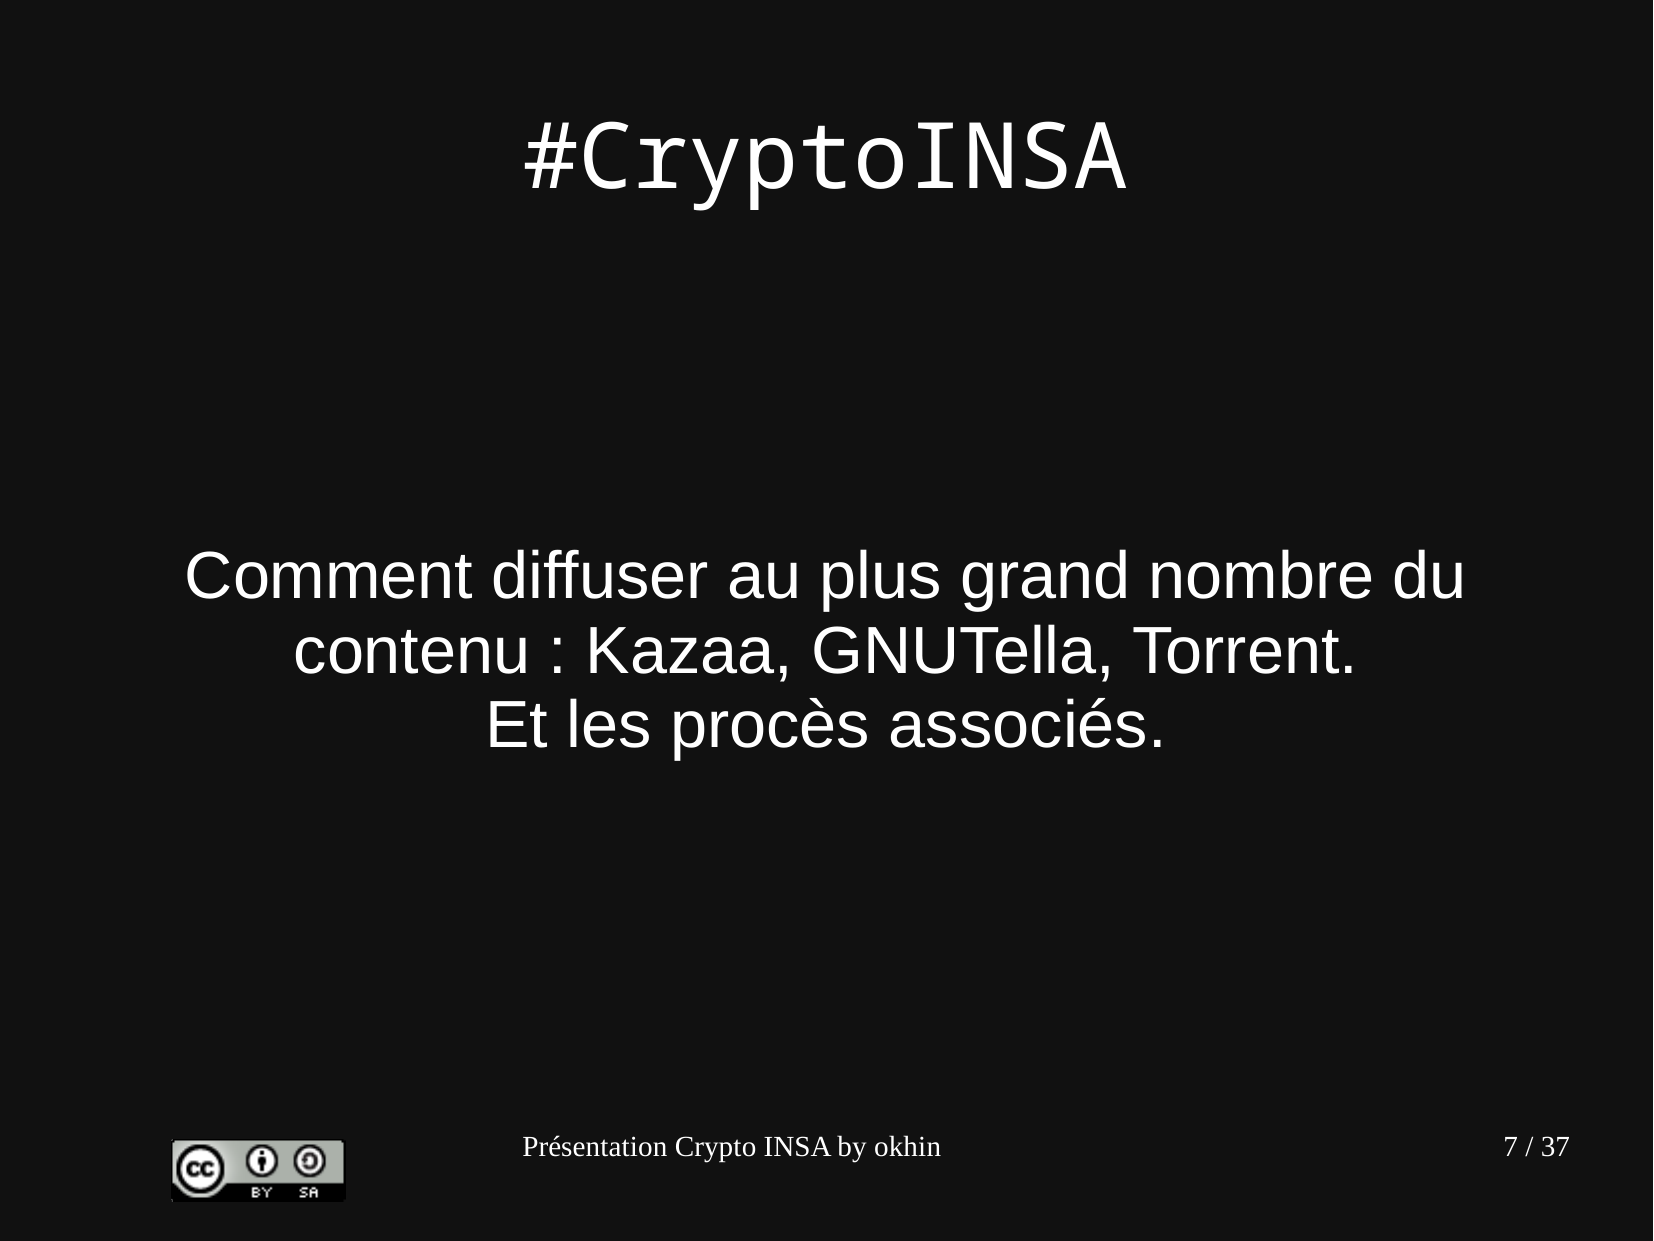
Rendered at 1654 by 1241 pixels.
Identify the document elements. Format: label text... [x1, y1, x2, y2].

title #CryptoINSA [82, 49, 1571, 257]
subtitle Comment diffuser au plus grand nombre du contenu : Kazaa, GNUTella, Torrent. Et les procès associés. [82, 290, 1571, 1010]
picture [171, 1139, 346, 1202]
